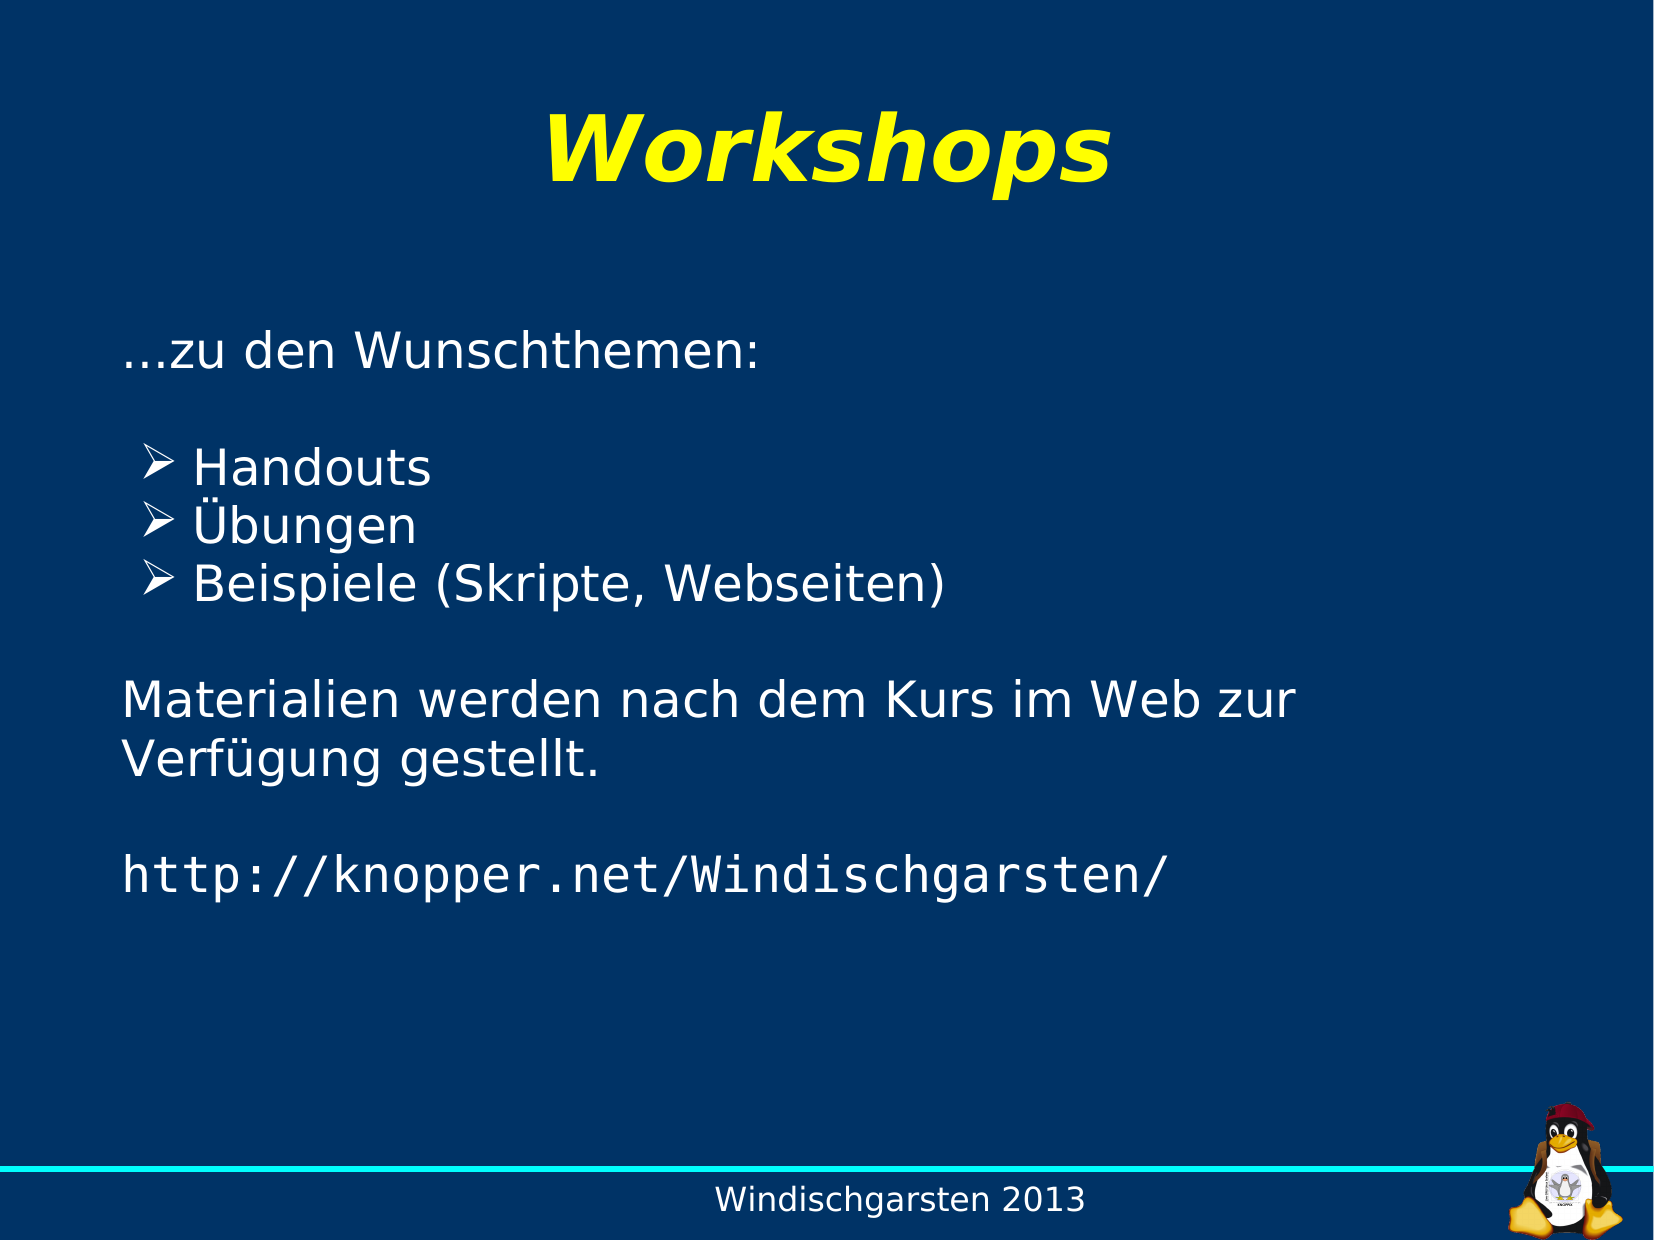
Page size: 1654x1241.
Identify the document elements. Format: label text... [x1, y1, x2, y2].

picture [1505, 1100, 1625, 1241]
list ...zu den Wunschthemen: Handouts Übungen Beispiele (Skripte, Webseiten) Materialien werden nach dem Kurs im Web zur Verfügung gestellt. http://knopper.net/Windischgarsten/ [121, 322, 1561, 1132]
title Workshops [121, 46, 1534, 254]
